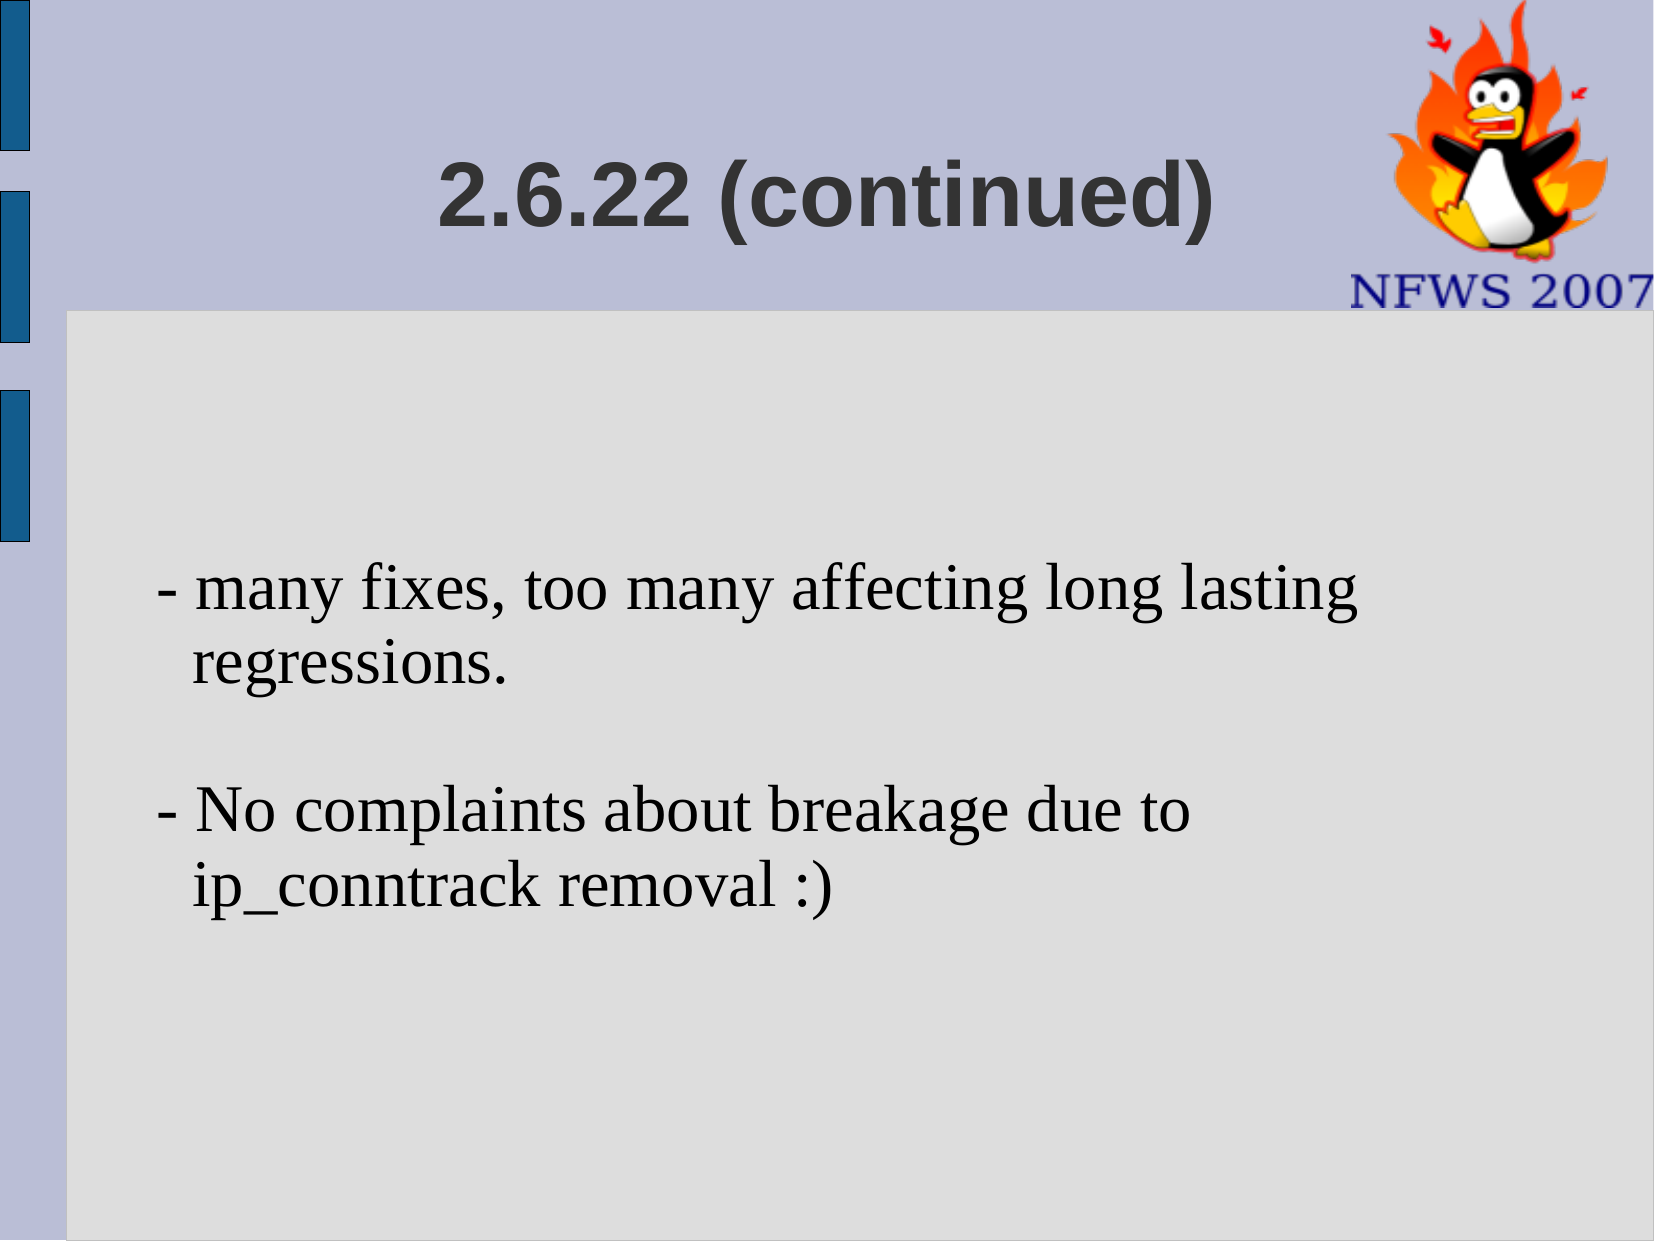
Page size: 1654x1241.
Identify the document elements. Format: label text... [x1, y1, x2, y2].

title 2.6.22 (continued) [121, 98, 1351, 291]
subtitle - many fixes, too many affecting long lasting regressions. - No complaints about breakage due to ip_conntrack removal :) [121, 352, 1534, 1119]
picture [1351, 0, 1654, 308]
